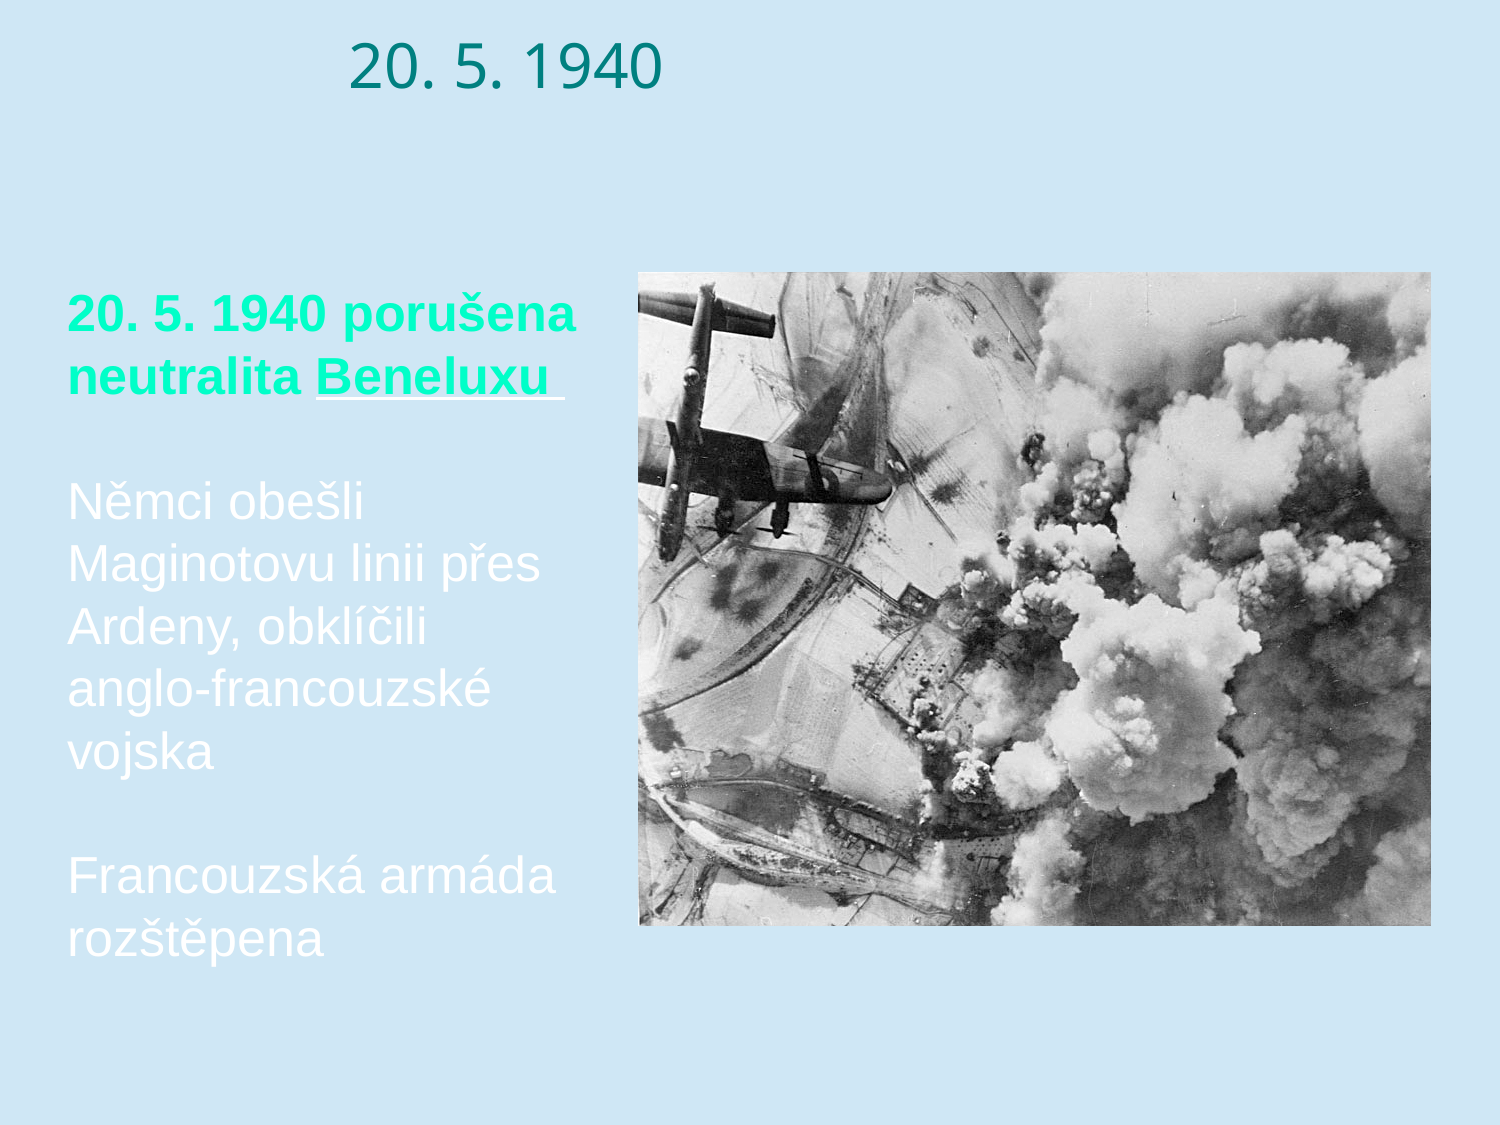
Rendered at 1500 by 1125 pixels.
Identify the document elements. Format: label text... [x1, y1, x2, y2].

text_box 20. 5. 1940 [334, 19, 760, 109]
picture [638, 272, 1431, 926]
text_box 20. 5. 1940 porušena neutralita Beneluxu Němci obešli Maginotovu linii přes Ardeny, obklíčili anglo-francouzské vojska Francouzská armáda rozštěpena [52, 272, 638, 975]
